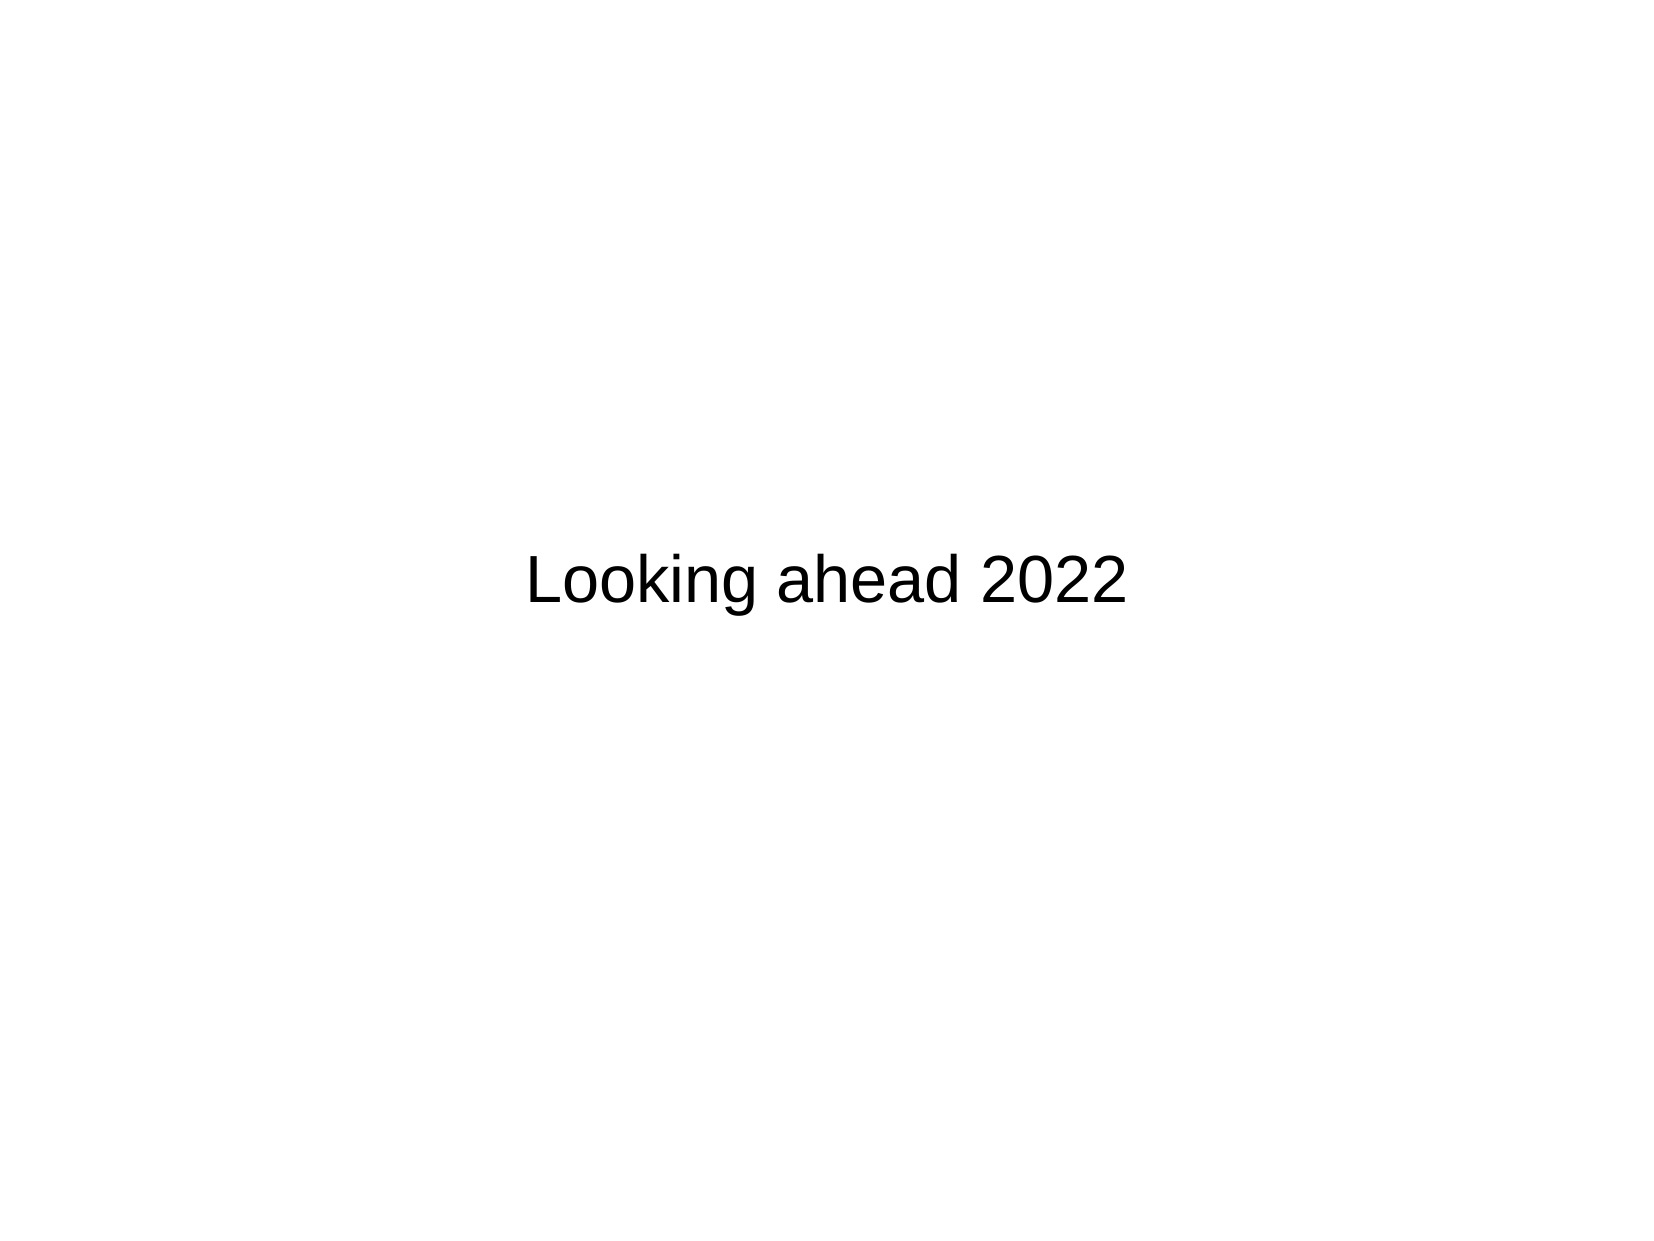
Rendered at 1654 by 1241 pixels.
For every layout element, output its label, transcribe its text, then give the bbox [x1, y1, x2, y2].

subtitle Looking ahead 2022 [82, 49, 1571, 1109]
